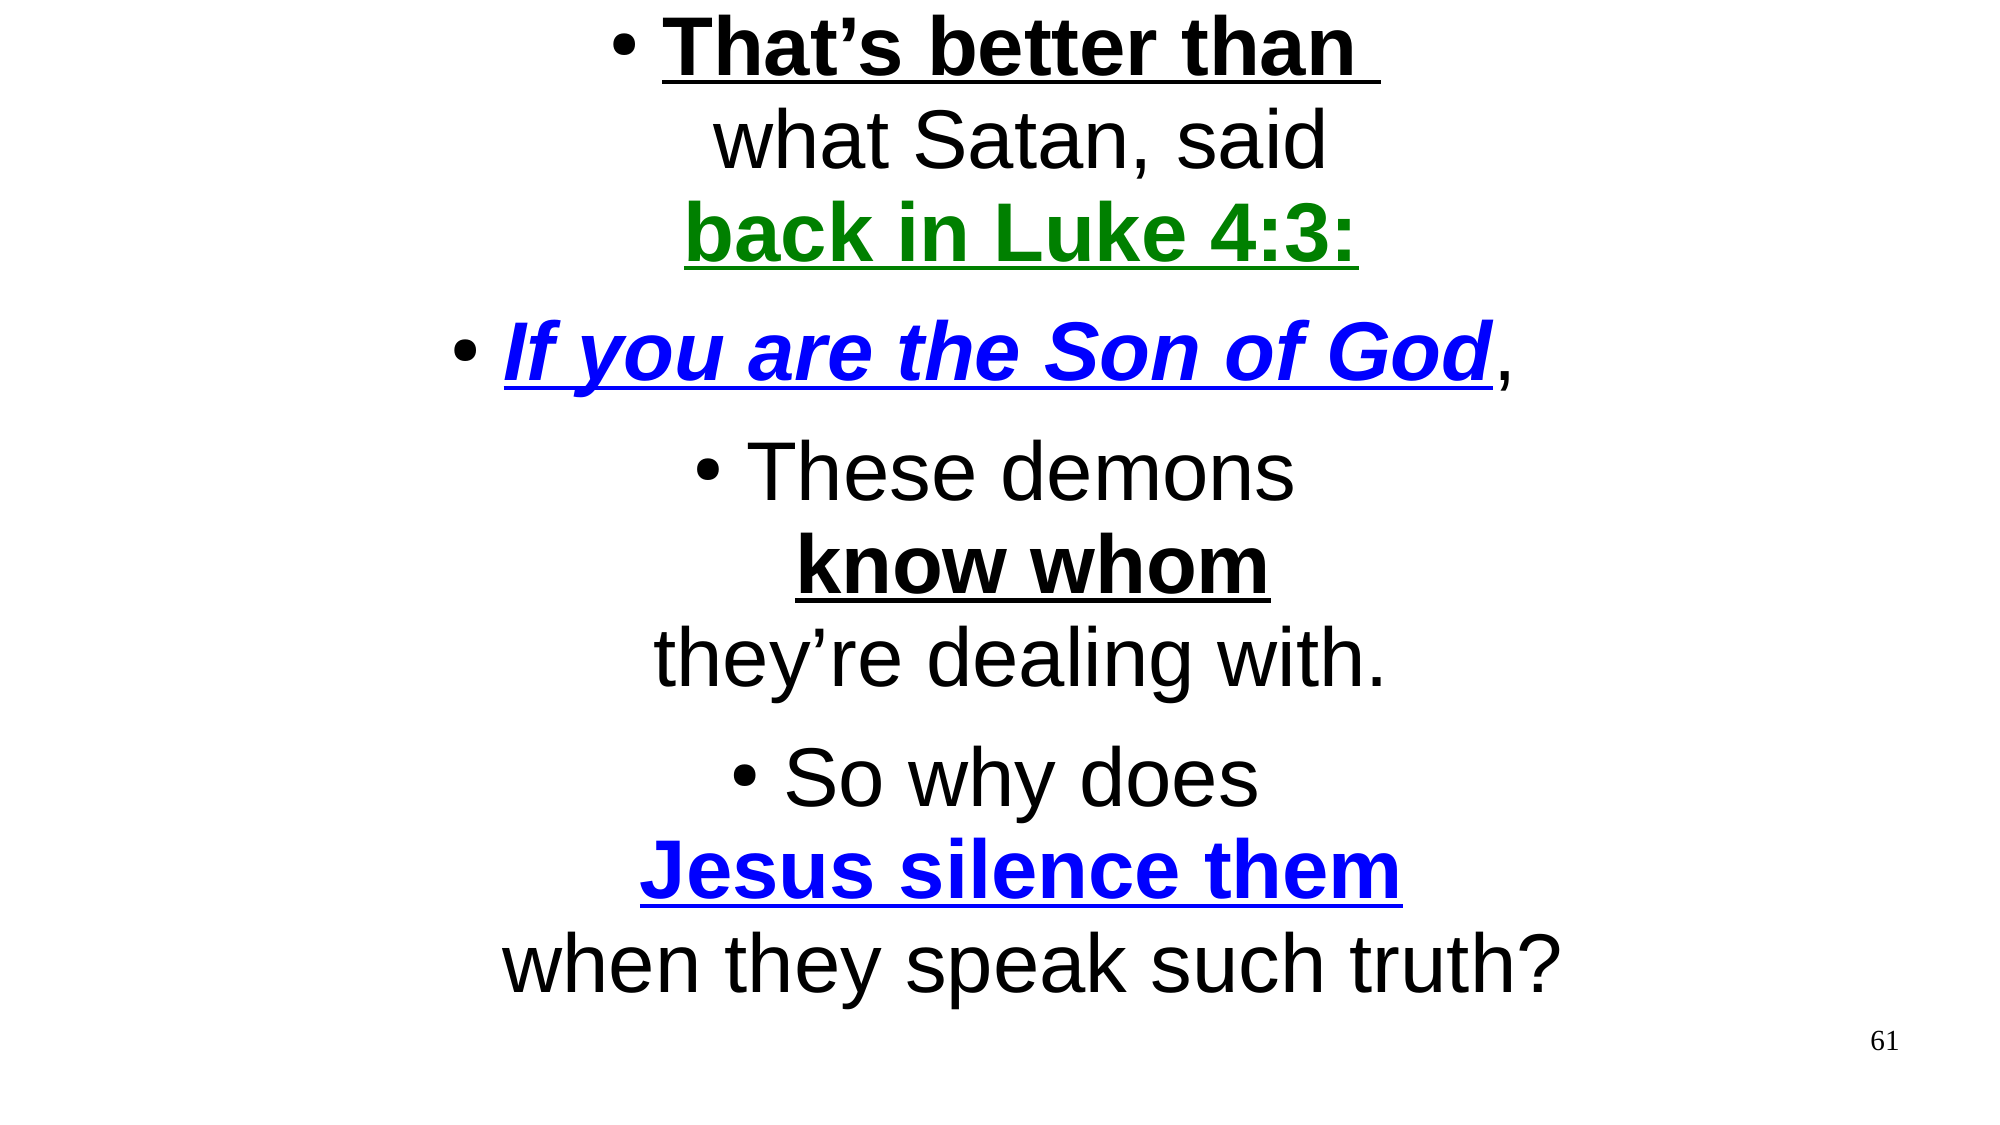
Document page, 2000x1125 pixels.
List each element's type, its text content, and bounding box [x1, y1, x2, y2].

list That’s better than what Satan, said back in Luke 4:3: If you are the Son of God, These demons know whom they’re dealing with. So why does Jesus silence them when they speak such truth? [0, 0, 1996, 1123]
